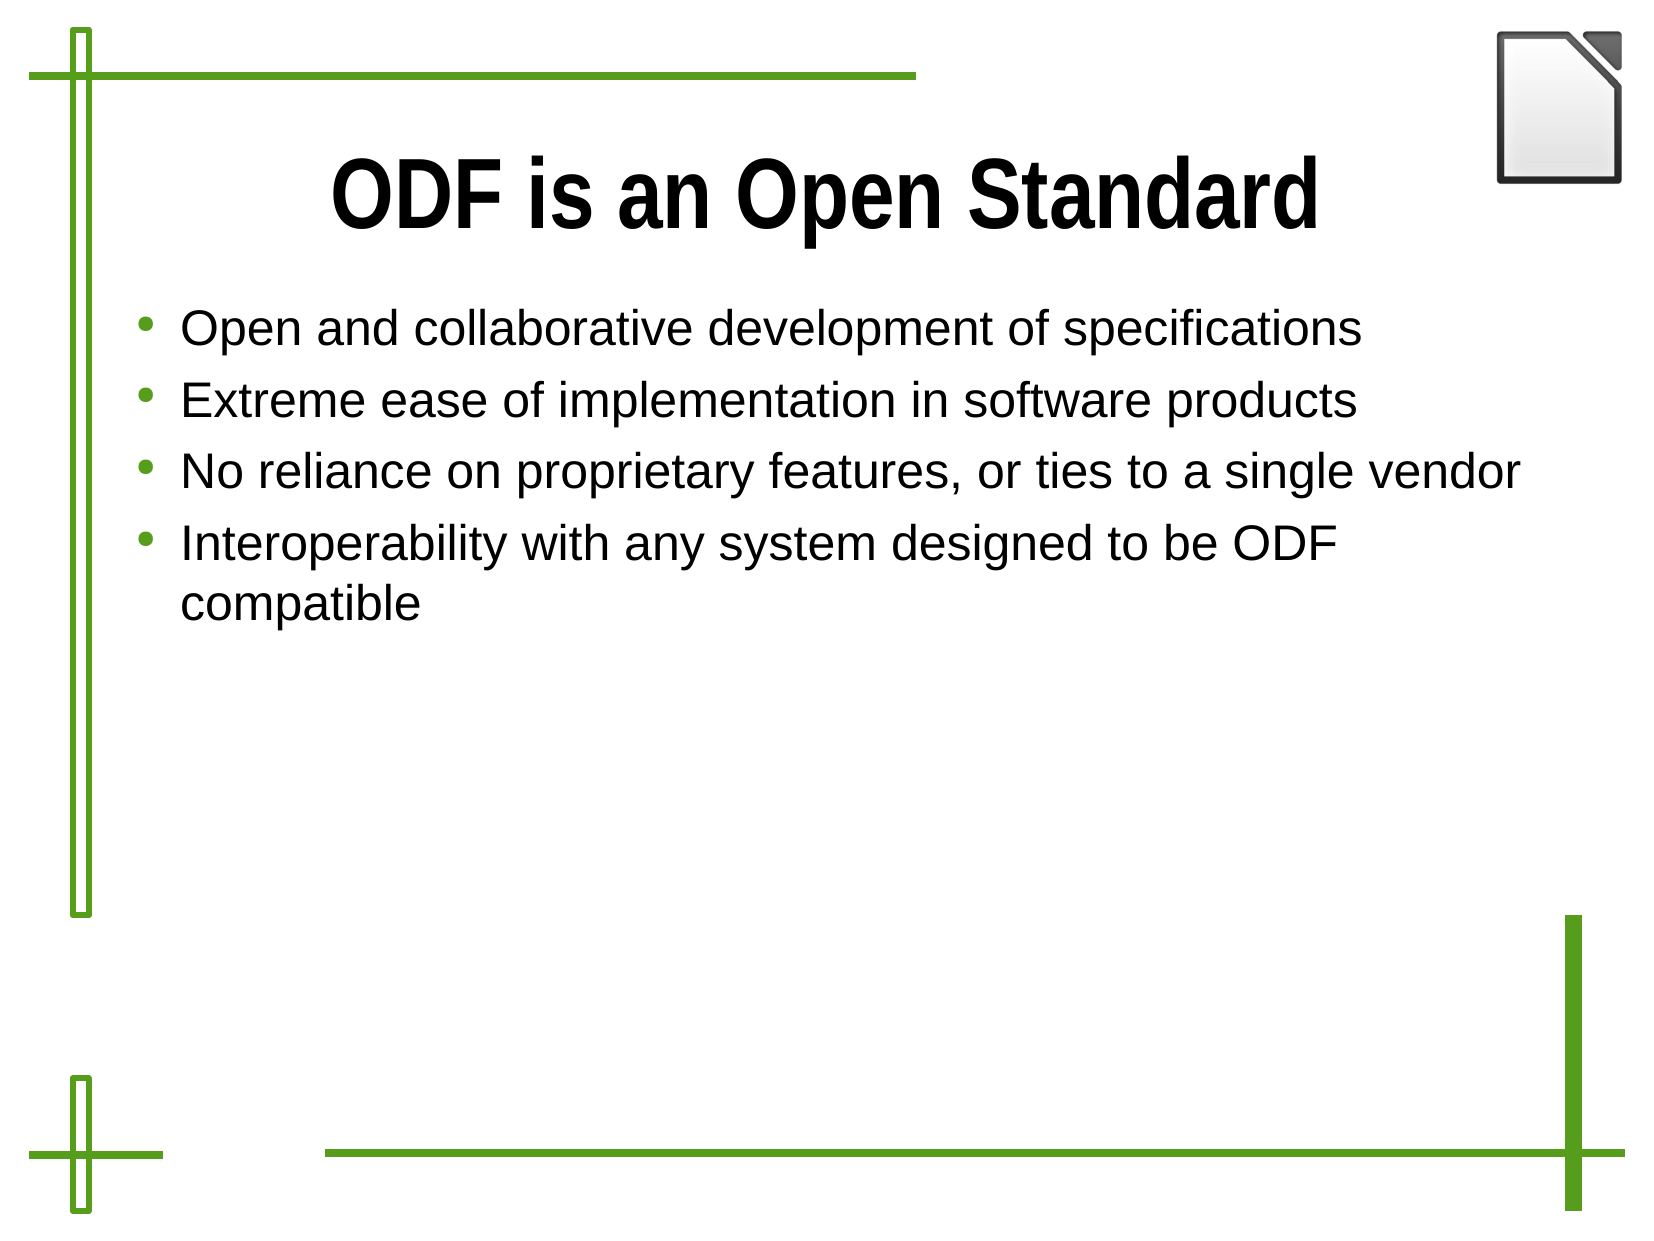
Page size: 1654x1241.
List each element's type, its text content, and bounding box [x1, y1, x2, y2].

list Open and collaborative development of specifications Extreme ease of implementation in software products No reliance on proprietary features, or ties to a single vendor Interoperability with any system designed to be ODF compatible [118, 295, 1536, 1123]
picture [1494, 29, 1624, 186]
title ODF is an Open Standard [118, 118, 1536, 260]
